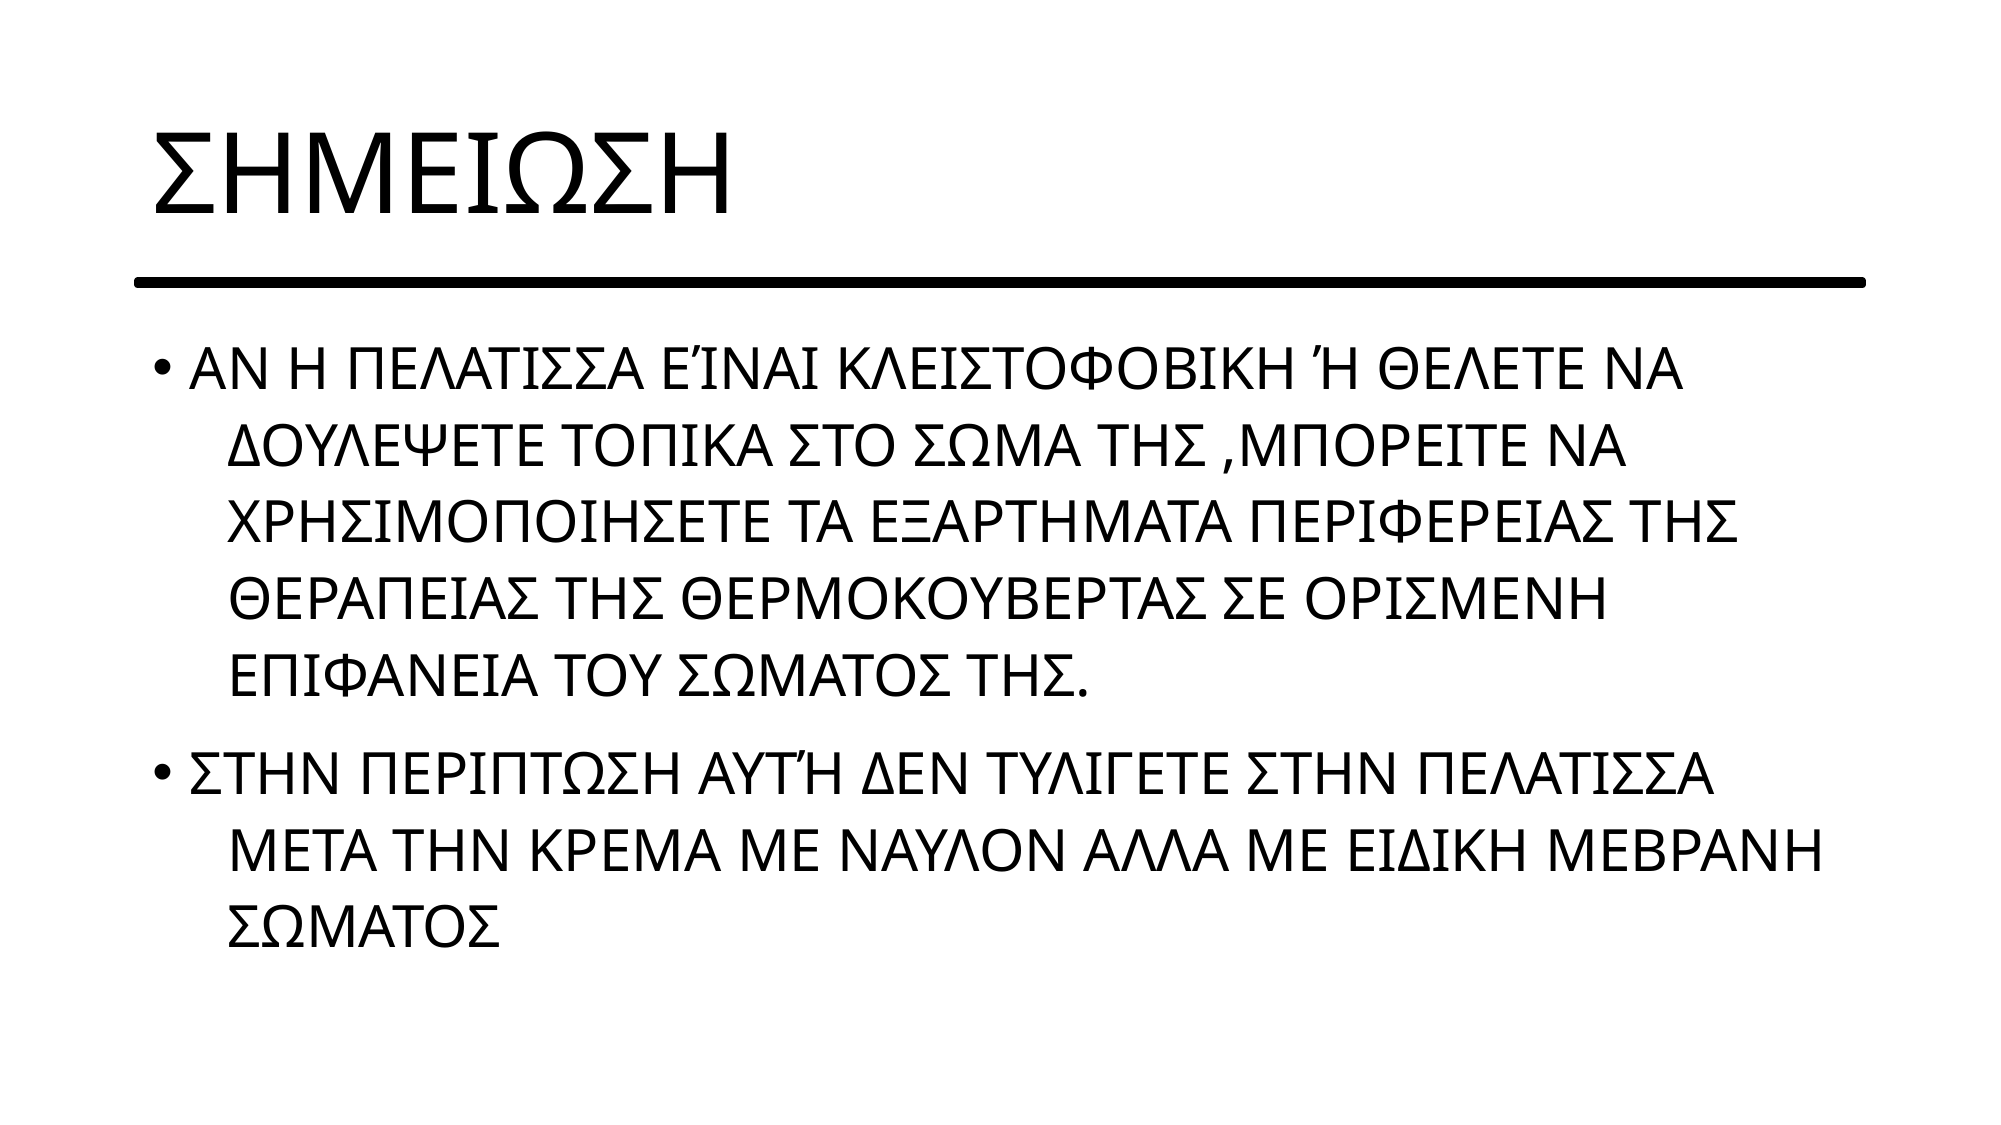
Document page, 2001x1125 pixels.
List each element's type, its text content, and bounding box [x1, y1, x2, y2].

title ΣΗΜΕΙΩΣΗ [137, 59, 1863, 278]
list ΑΝ Η ΠΕΛΑΤΙΣΣΑ ΕΊΝΑΙ ΚΛΕΙΣΤΟΦΟΒΙΚΗ Ή ΘΕΛΕΤΕ ΝΑ ΔΟΥΛΕΨΕΤΕ ΤΟΠΙΚΑ ΣΤΟ ΣΩΜΑ ΤΗΣ ,ΜΠΟΡΕΙΤΕ ΝΑ ΧΡΗΣΙΜΟΠΟΙΗΣΕΤΕ ΤΑ ΕΞΑΡΤΗΜΑΤΑ ΠΕΡΙΦΕΡΕΙΑΣ ΤΗΣ ΘΕΡΑΠΕΙΑΣ ΤΗΣ ΘΕΡΜΟΚΟΥΒΕΡΤΑΣ ΣΕ ΟΡΙΣΜΕΝΗ ΕΠΙΦΑΝΕΙΑ ΤΟΥ ΣΩΜΑΤΟΣ ΤΗΣ. ΣΤΗΝ ΠΕΡΙΠΤΩΣΗ ΑΥΤΉ ΔΕΝ ΤΥΛΙΓΕΤΕ ΣΤΗΝ ΠΕΛΑΤΙΣΣΑ ΜΕΤΑ ΤΗΝ ΚΡΕΜΑ ΜΕ ΝΑΥΛΟΝ ΑΛΛΑ ΜΕ ΕΙΔΙΚΗ ΜΕΒΡΑΝΗ ΣΩΜΑΤΟΣ [137, 316, 1863, 1014]
